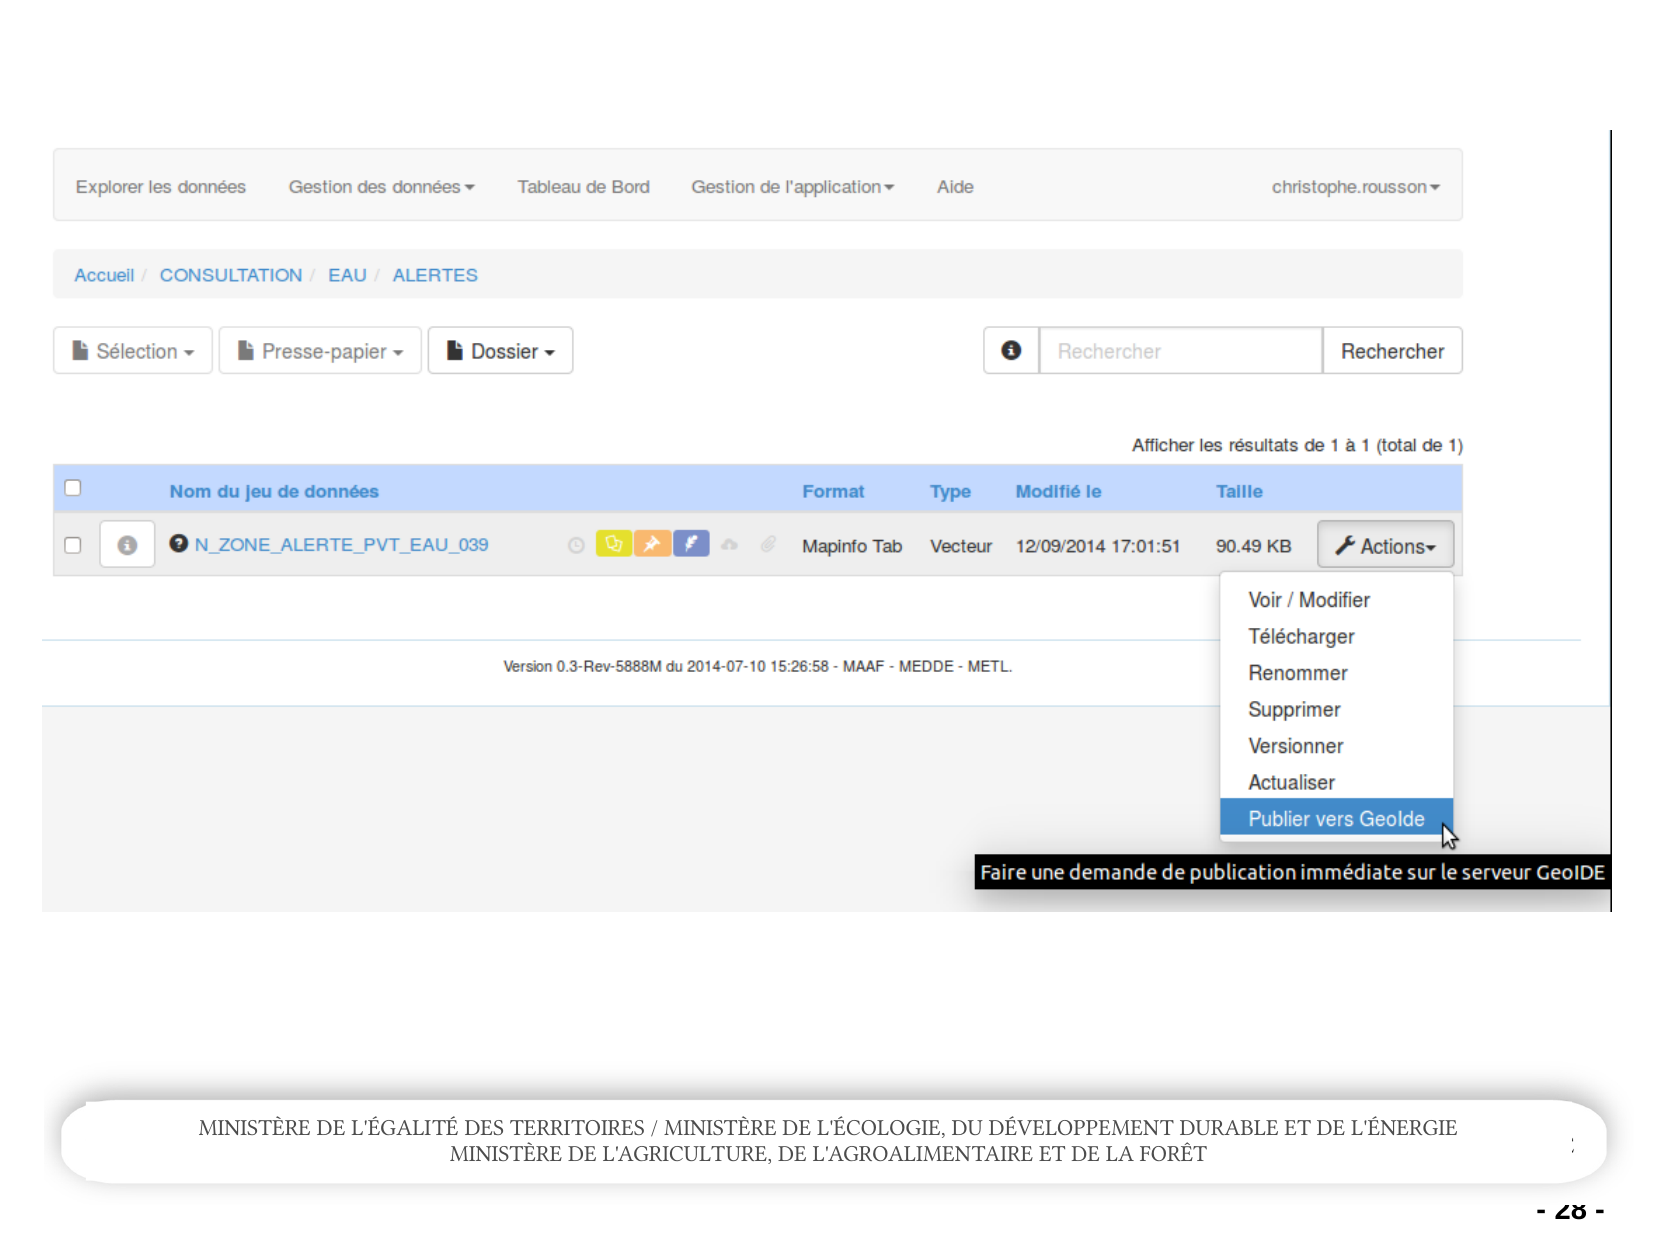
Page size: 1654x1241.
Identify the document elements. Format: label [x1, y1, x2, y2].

picture [44, 1060, 1634, 1205]
picture [42, 130, 1612, 912]
